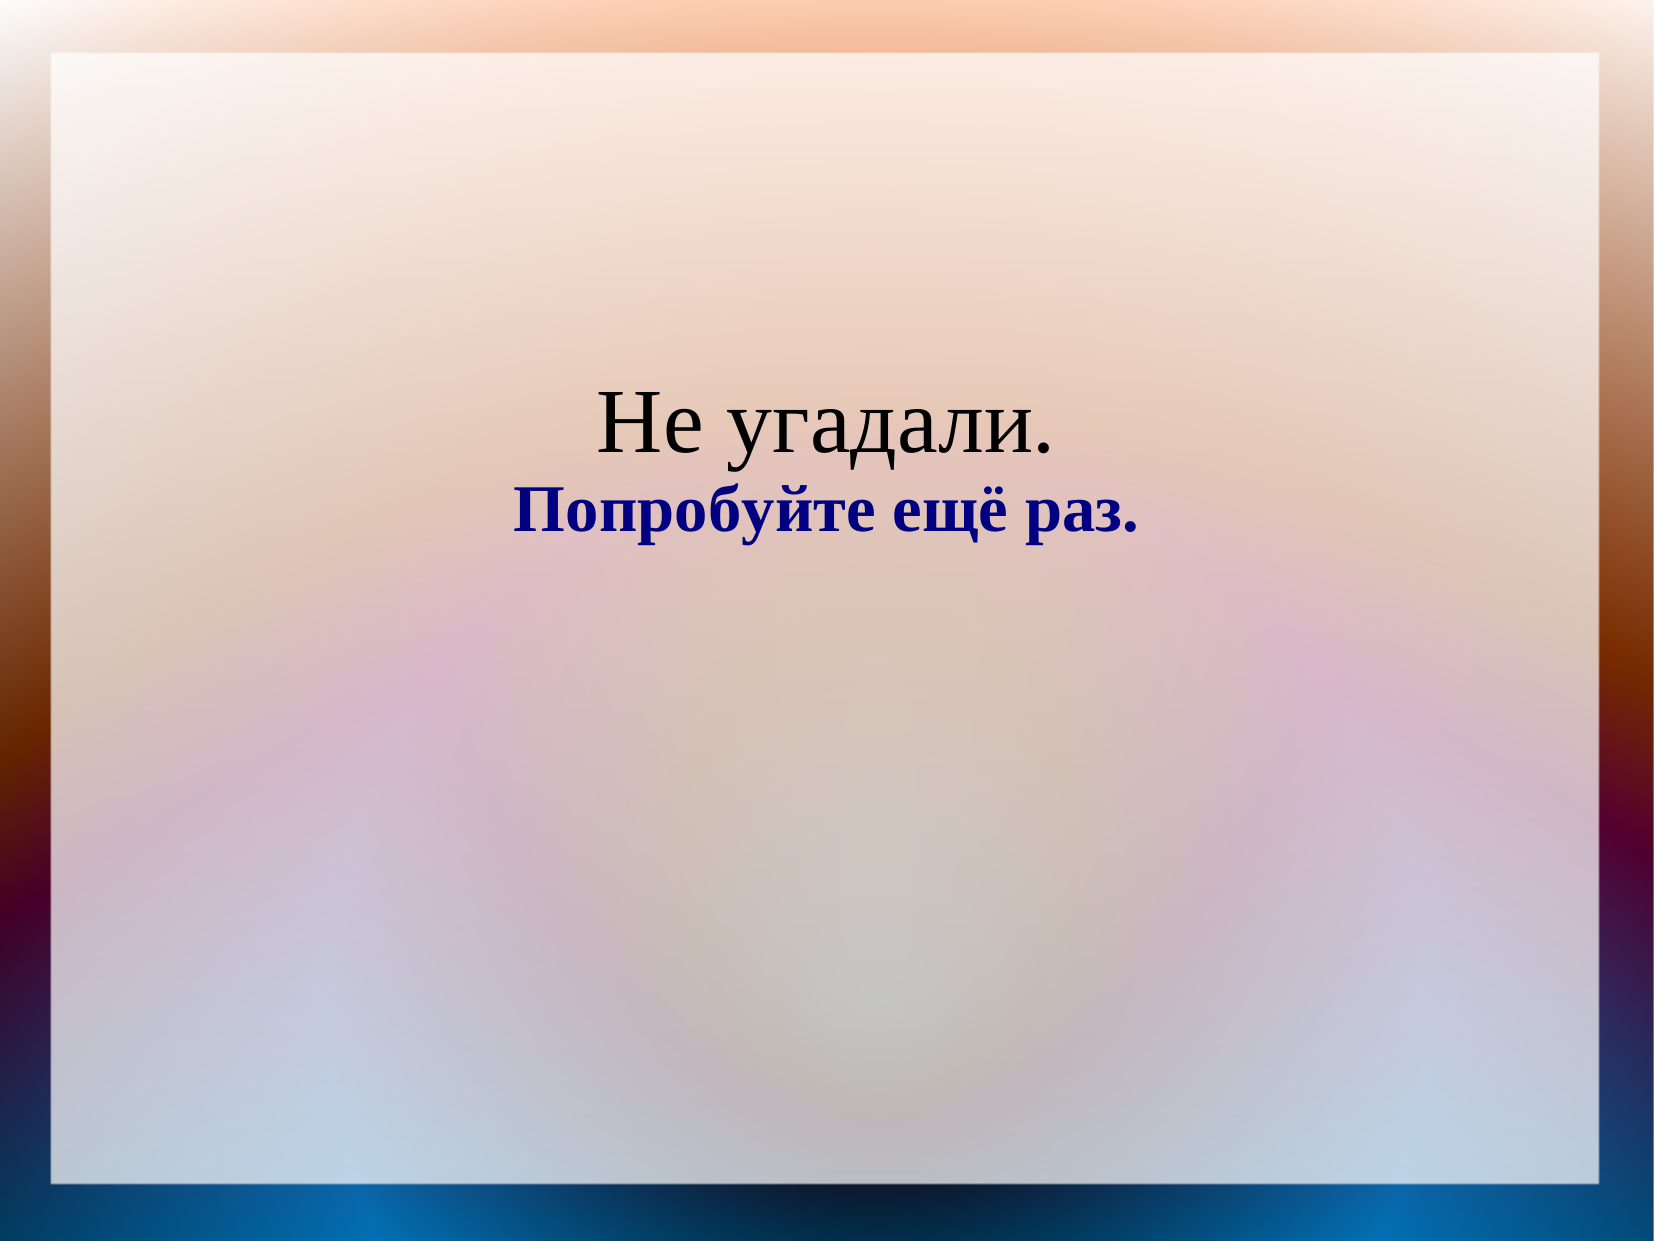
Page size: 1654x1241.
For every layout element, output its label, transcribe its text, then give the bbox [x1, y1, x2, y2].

subtitle Не угадали. Попробуйте ещё раз. [82, 55, 1571, 1010]
picture [0, 0, 1654, 1241]
